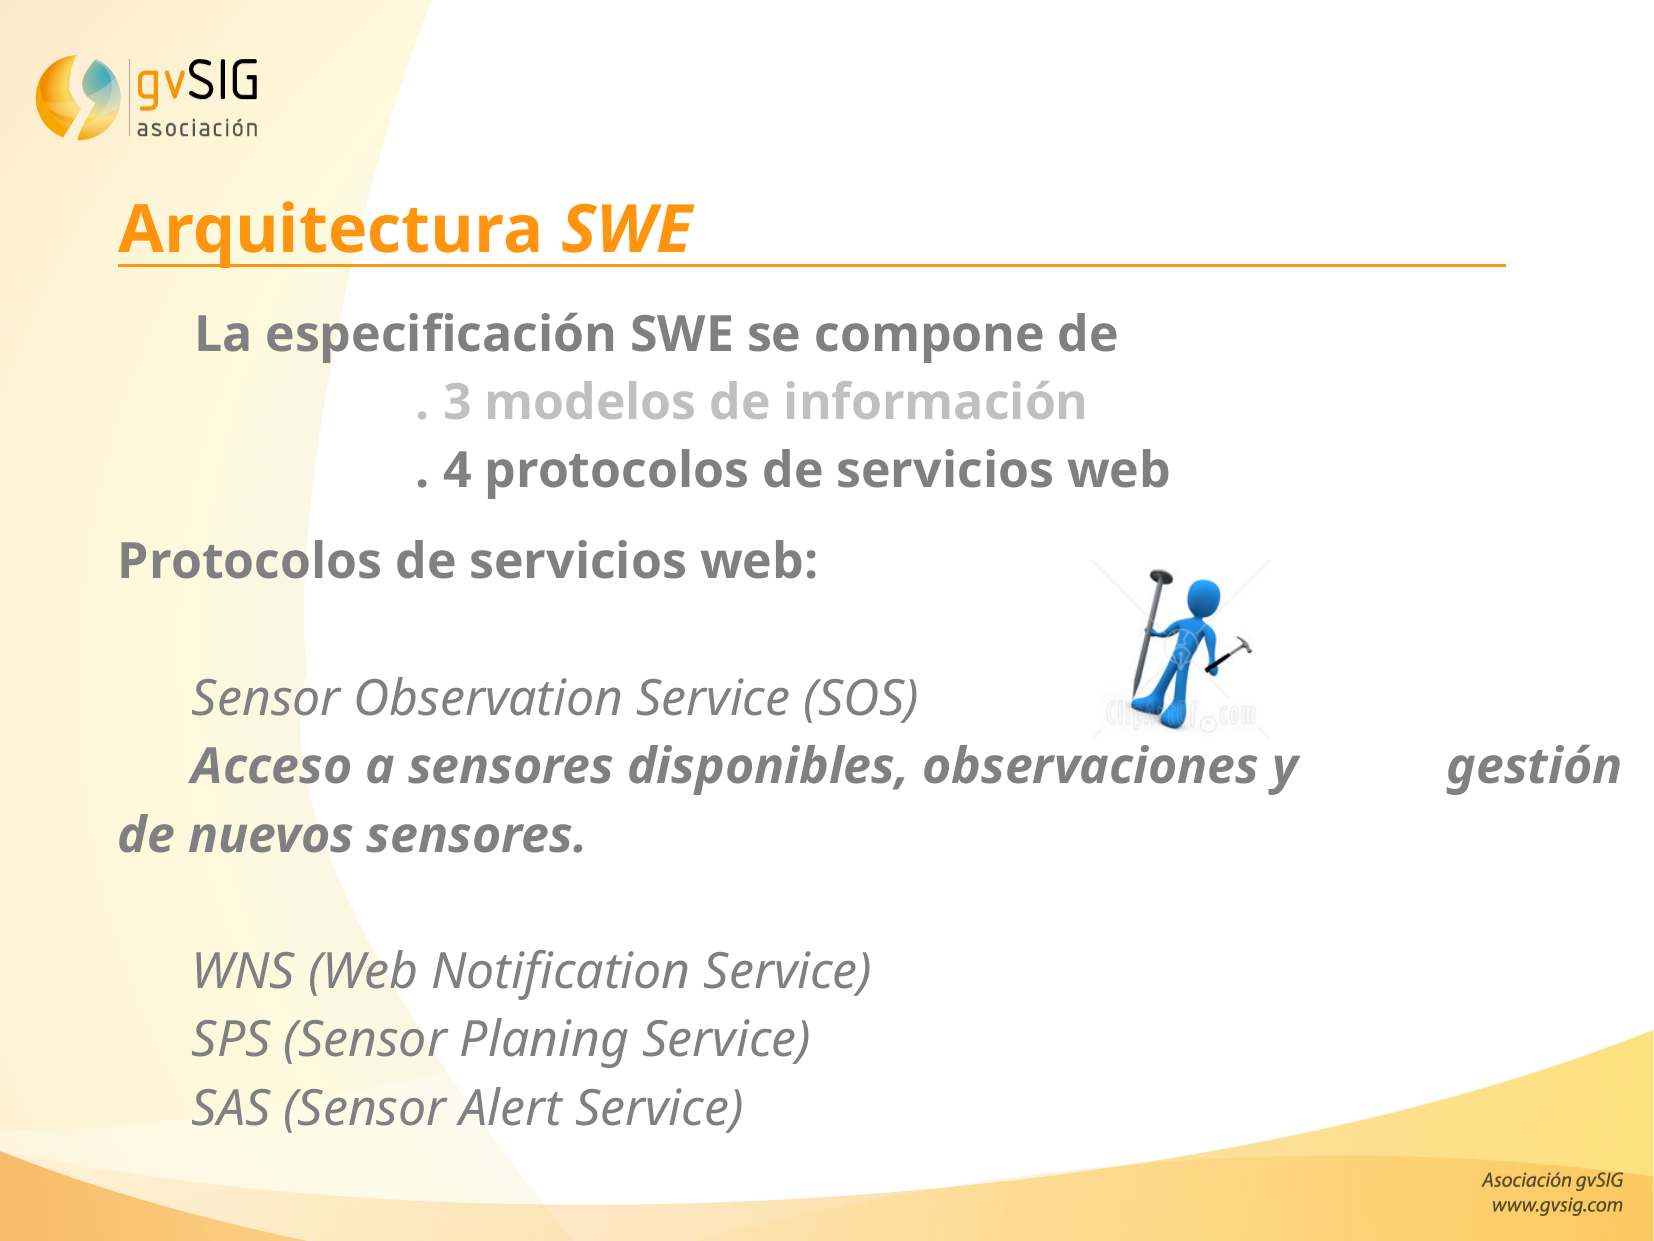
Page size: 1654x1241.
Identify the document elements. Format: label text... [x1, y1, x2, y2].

picture [336, 556, 347, 570]
picture [233, 556, 244, 570]
picture [437, 556, 447, 561]
picture [641, 556, 652, 570]
picture [783, 556, 794, 570]
picture [504, 556, 514, 561]
picture [227, 1095, 236, 1110]
picture [405, 556, 416, 570]
text_box La especificación SWE se compone de . 3 modelos de información . 4 protocolos de servicios web [194, 312, 1447, 488]
picture [752, 556, 762, 561]
title Arquitectura SWE [118, 177, 1607, 276]
picture [181, 556, 192, 570]
picture [290, 556, 301, 570]
picture [0, 0, 1654, 1241]
picture [469, 1095, 478, 1110]
picture [129, 548, 139, 559]
picture [718, 557, 724, 570]
text_box Protocolos de servicios web: Sensor Observation Service (SOS) Acceso a sensores disponibles, observaciones y gestión de nuevos sensores. WNS (Web Notification Service) SPS (Sensor Planing Service) SAS (Sensor Alert Service) [117, 570, 1654, 1095]
